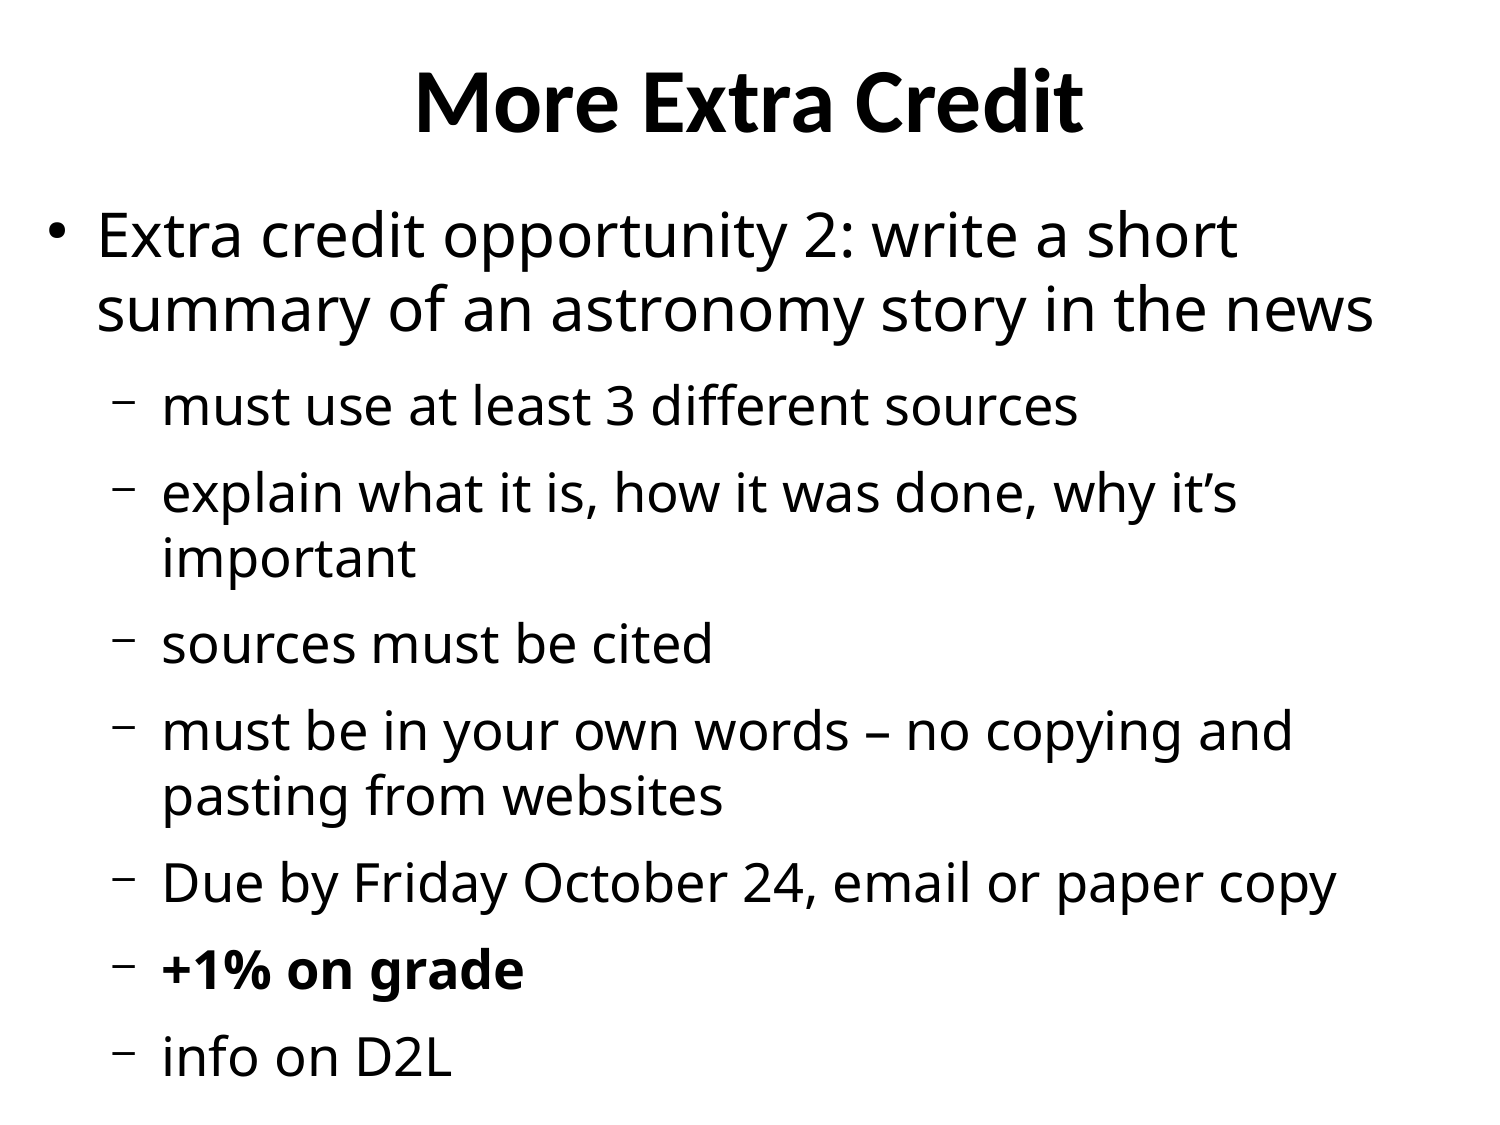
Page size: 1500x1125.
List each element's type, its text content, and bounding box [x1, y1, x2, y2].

list Extra credit opportunity 2: write a short summary of an astronomy story in the news must use at least 3 different sources explain what it is, how it was done, why it’s important sources must be cited must be in your own words – no copying and pasting from websites Due by Friday October 24, email or paper copy +1% on grade info on D2L [30, 195, 1471, 1096]
title More Extra Credit [30, 21, 1471, 172]
